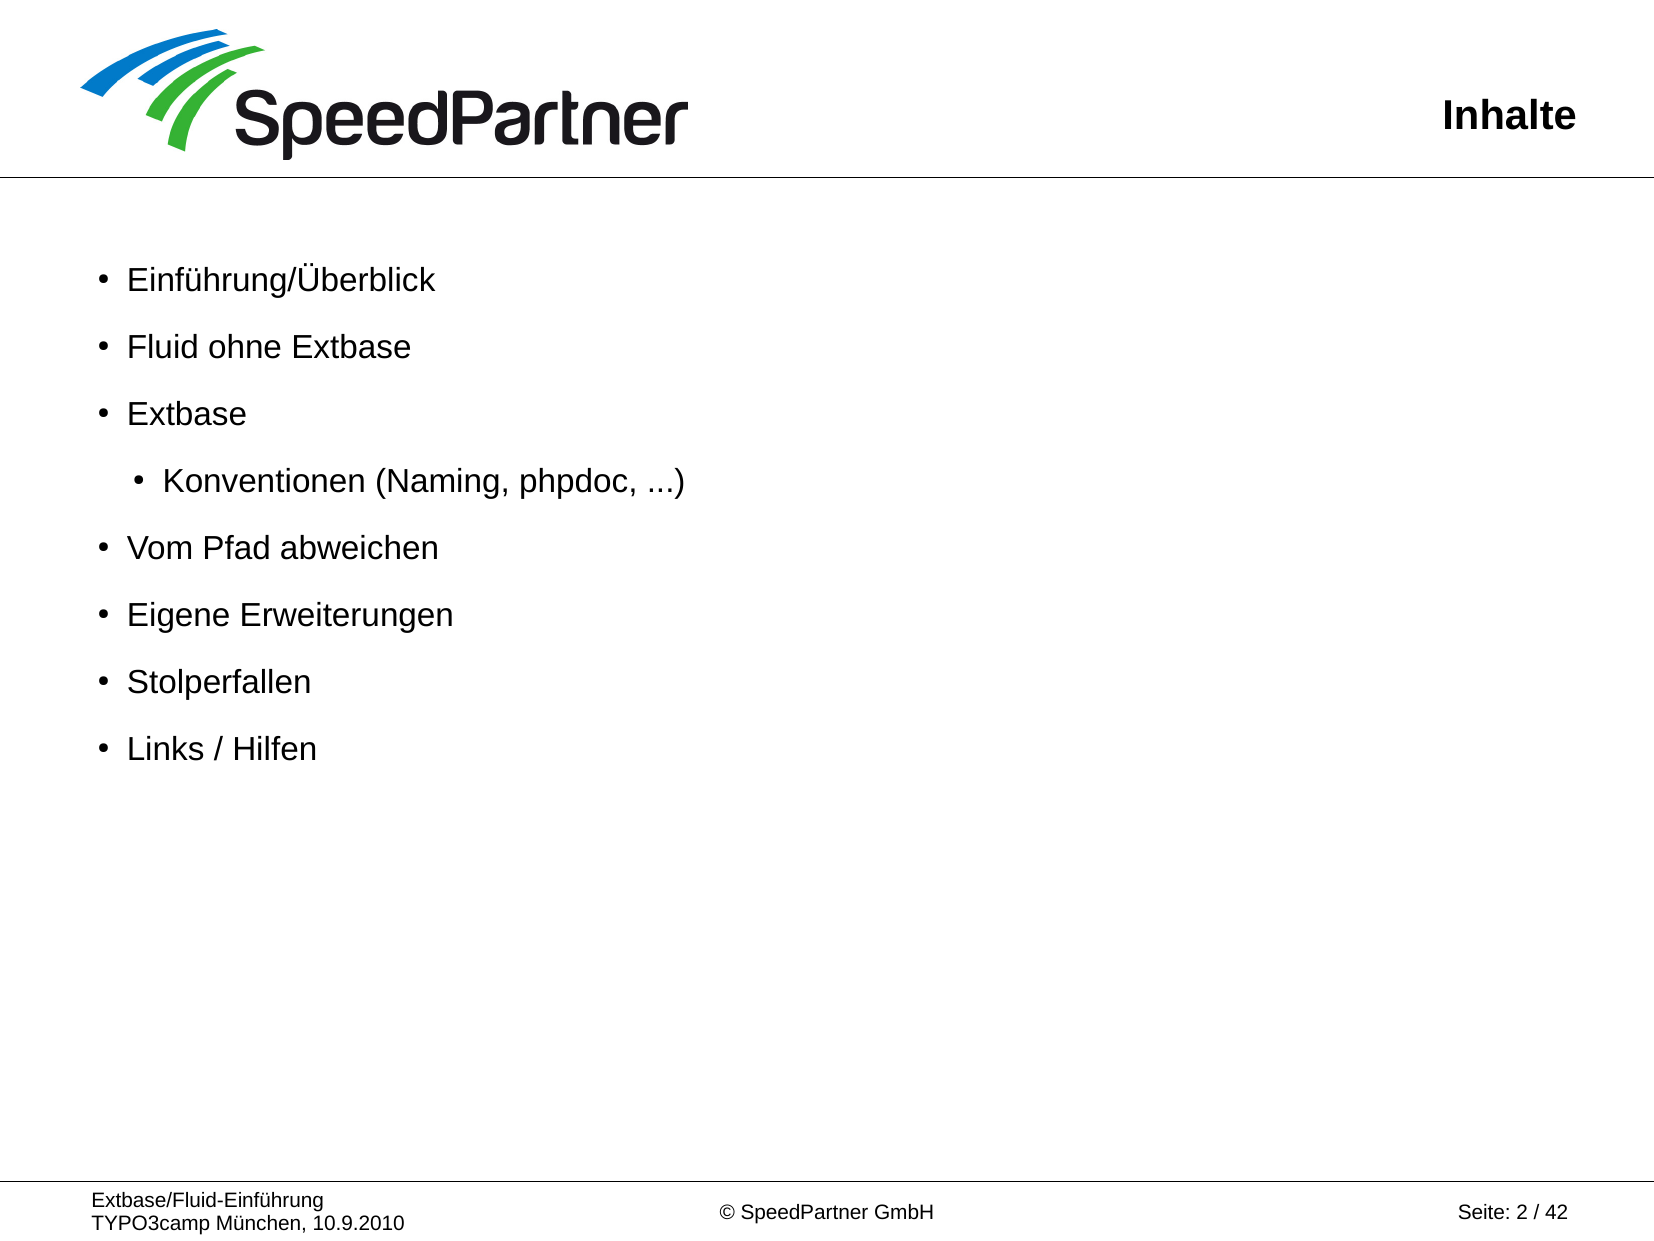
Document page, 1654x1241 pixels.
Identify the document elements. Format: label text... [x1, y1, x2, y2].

title Inhalte [590, 70, 1577, 160]
picture [80, 29, 688, 160]
text_box Einführung/Überblick Fluid ohne Extbase Extbase Konventionen (Naming, phpdoc, ...) Vom Pfad abweichen Eigene Erweiterungen Stolperfallen Links / Hilfen [82, 253, 1565, 1177]
